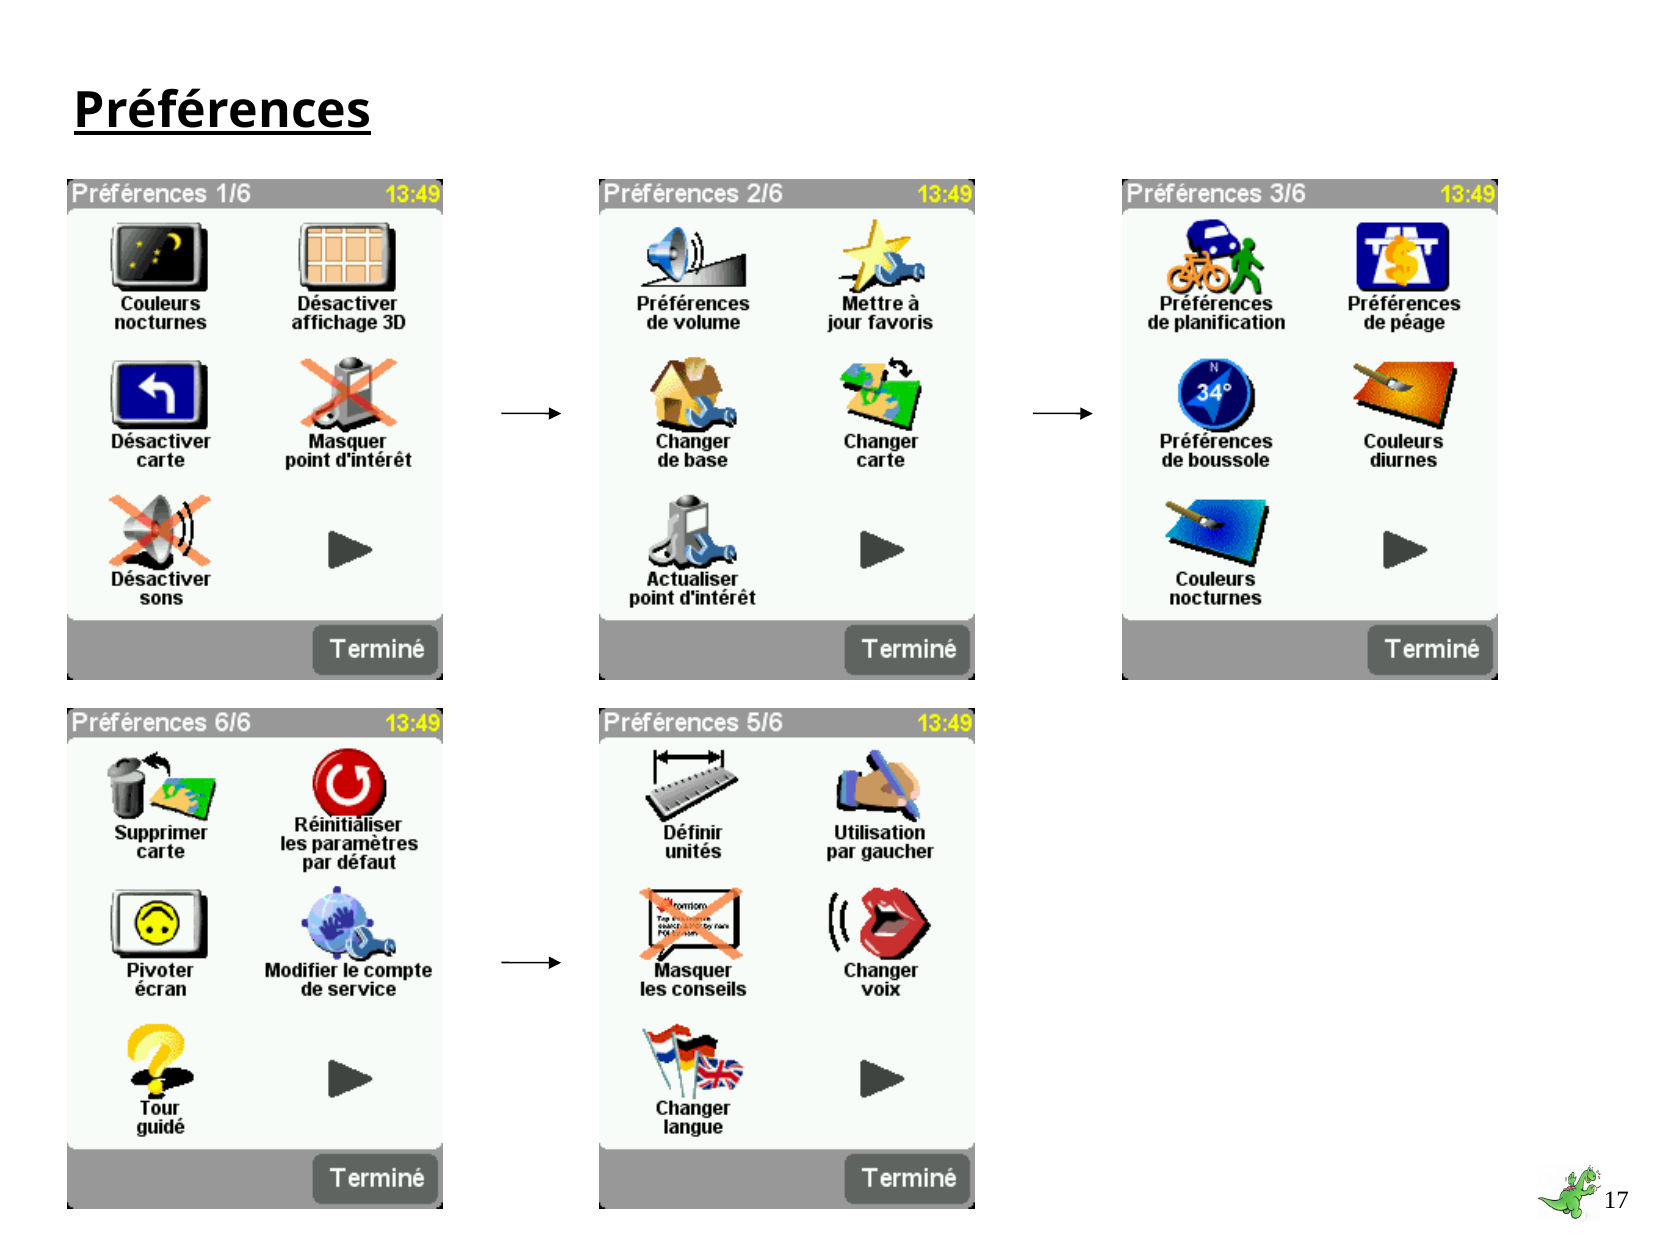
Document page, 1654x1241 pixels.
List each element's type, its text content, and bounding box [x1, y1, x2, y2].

picture [599, 723, 975, 1209]
picture [1537, 1163, 1601, 1221]
text_box Préférences [59, 59, 1536, 723]
text_box 17 [1603, 1187, 1633, 1215]
picture [67, 723, 443, 1209]
